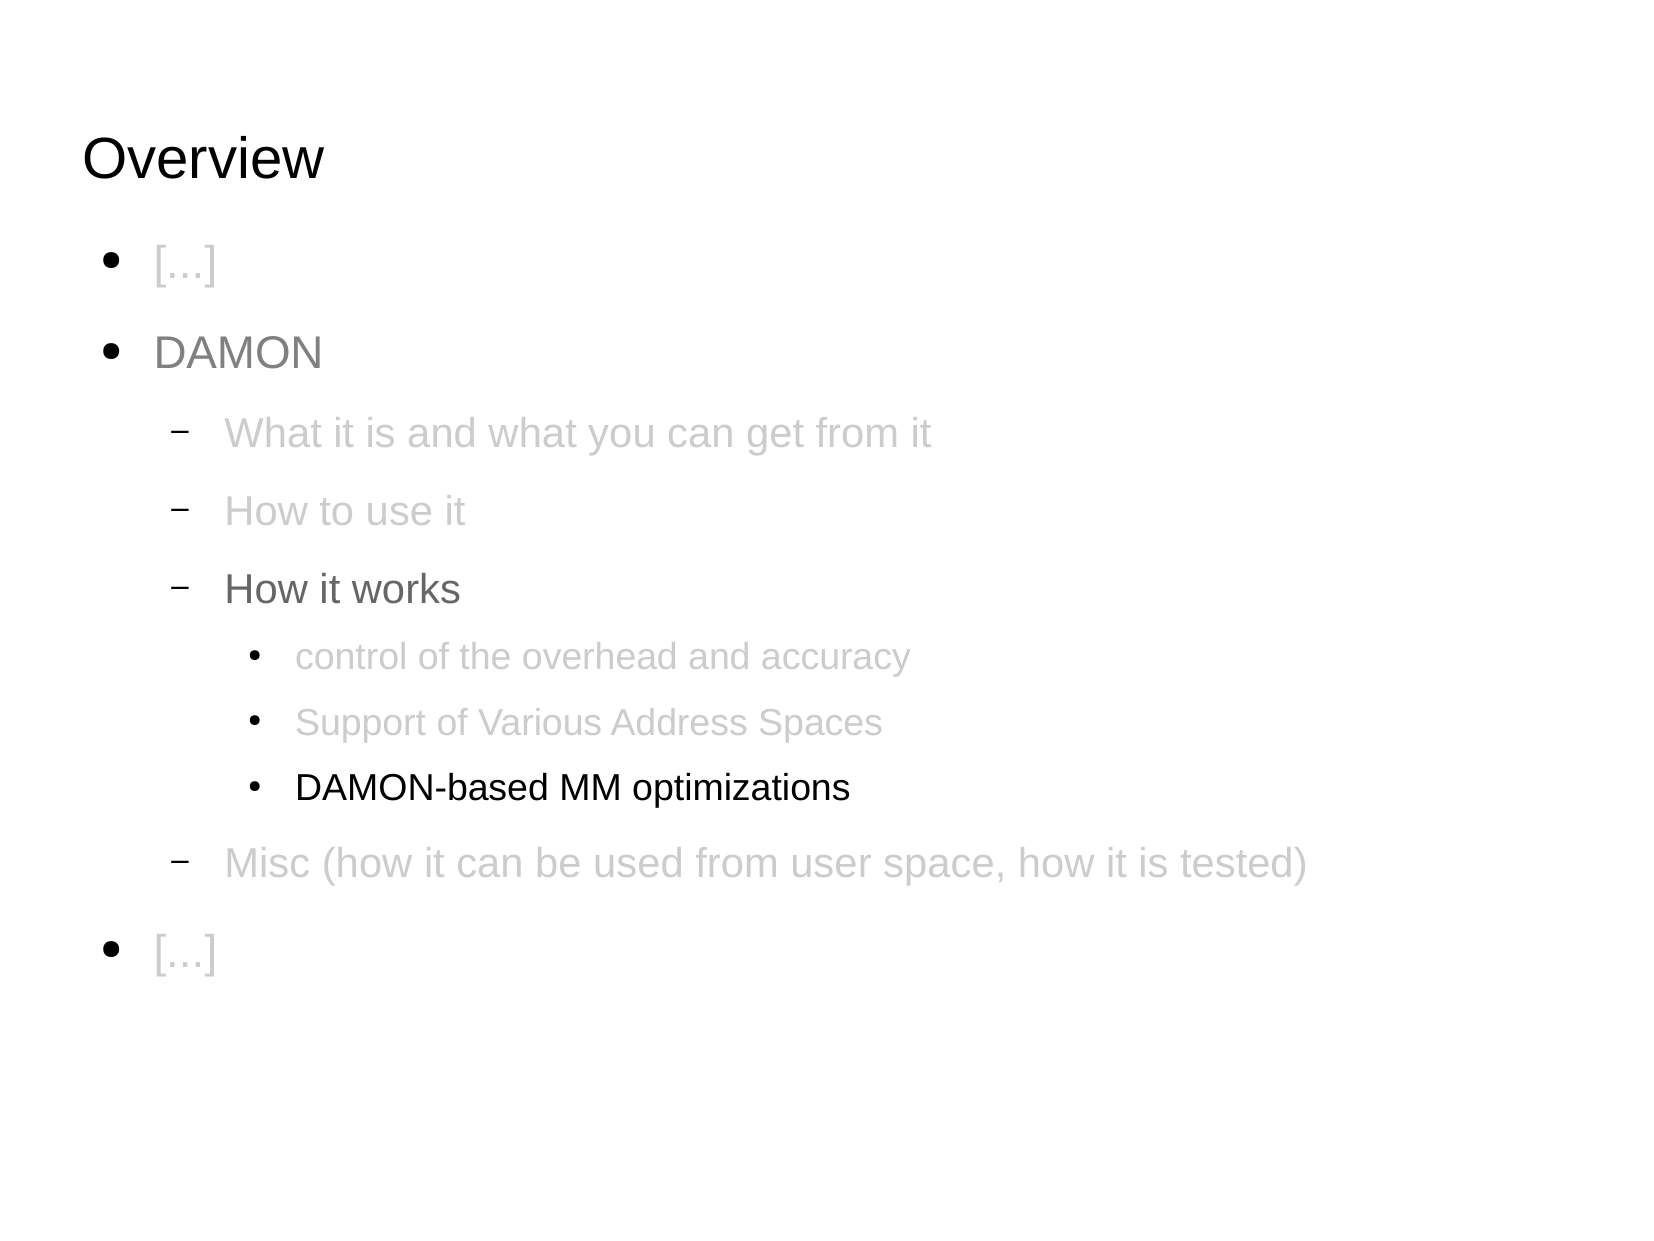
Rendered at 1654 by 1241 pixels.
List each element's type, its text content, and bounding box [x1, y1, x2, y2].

list [...] DAMON What it is and what you can get from it How to use it How it works control of the overhead and accuracy Support of Various Address Spaces DAMON-based MM optimizations Misc (how it can be used from user space, how it is tested) [...] [82, 236, 1571, 1111]
title Overview [82, 108, 1571, 210]
